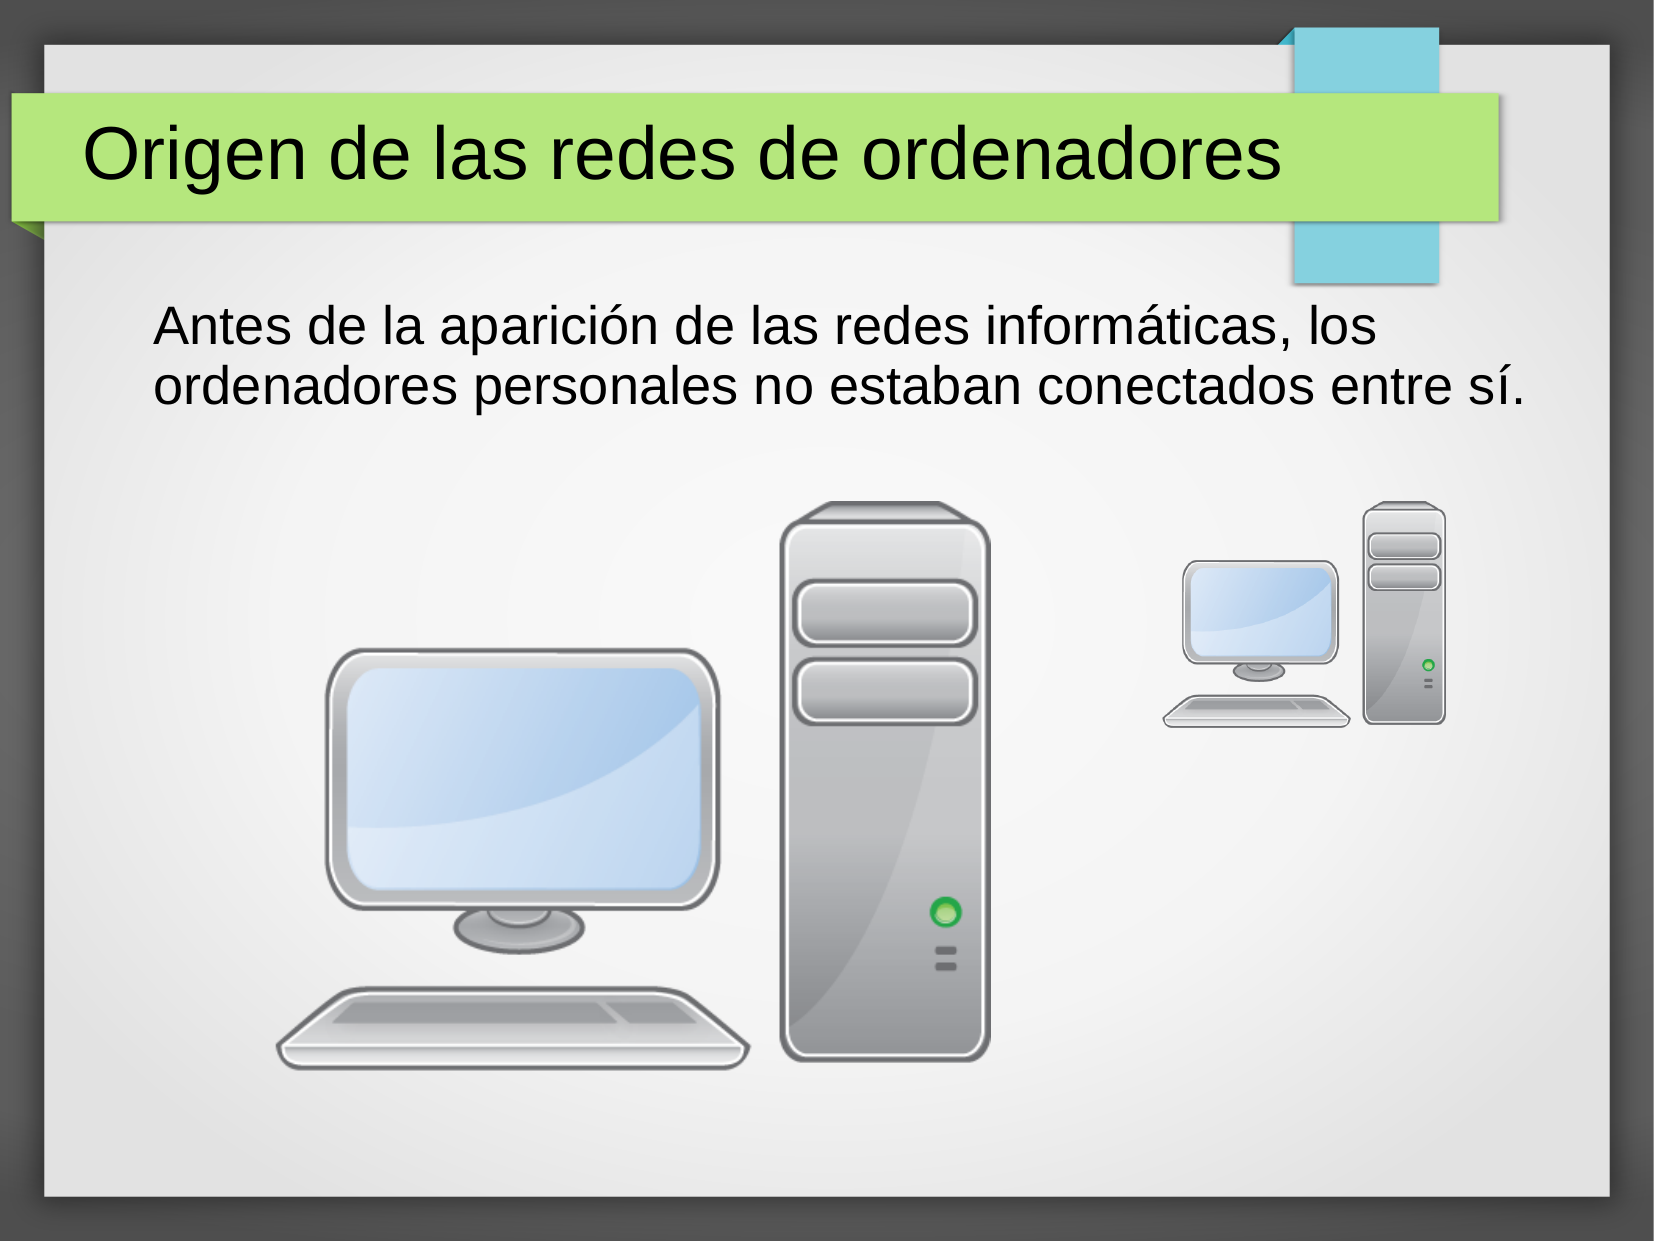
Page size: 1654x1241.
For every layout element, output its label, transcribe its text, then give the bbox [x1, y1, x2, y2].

picture [0, 0, 1654, 1241]
list Antes de la aparición de las redes informáticas, los ordenadores personales no estaban conectados entre sí. [82, 295, 1571, 639]
title Origen de las redes de ordenadores [82, 69, 1501, 238]
